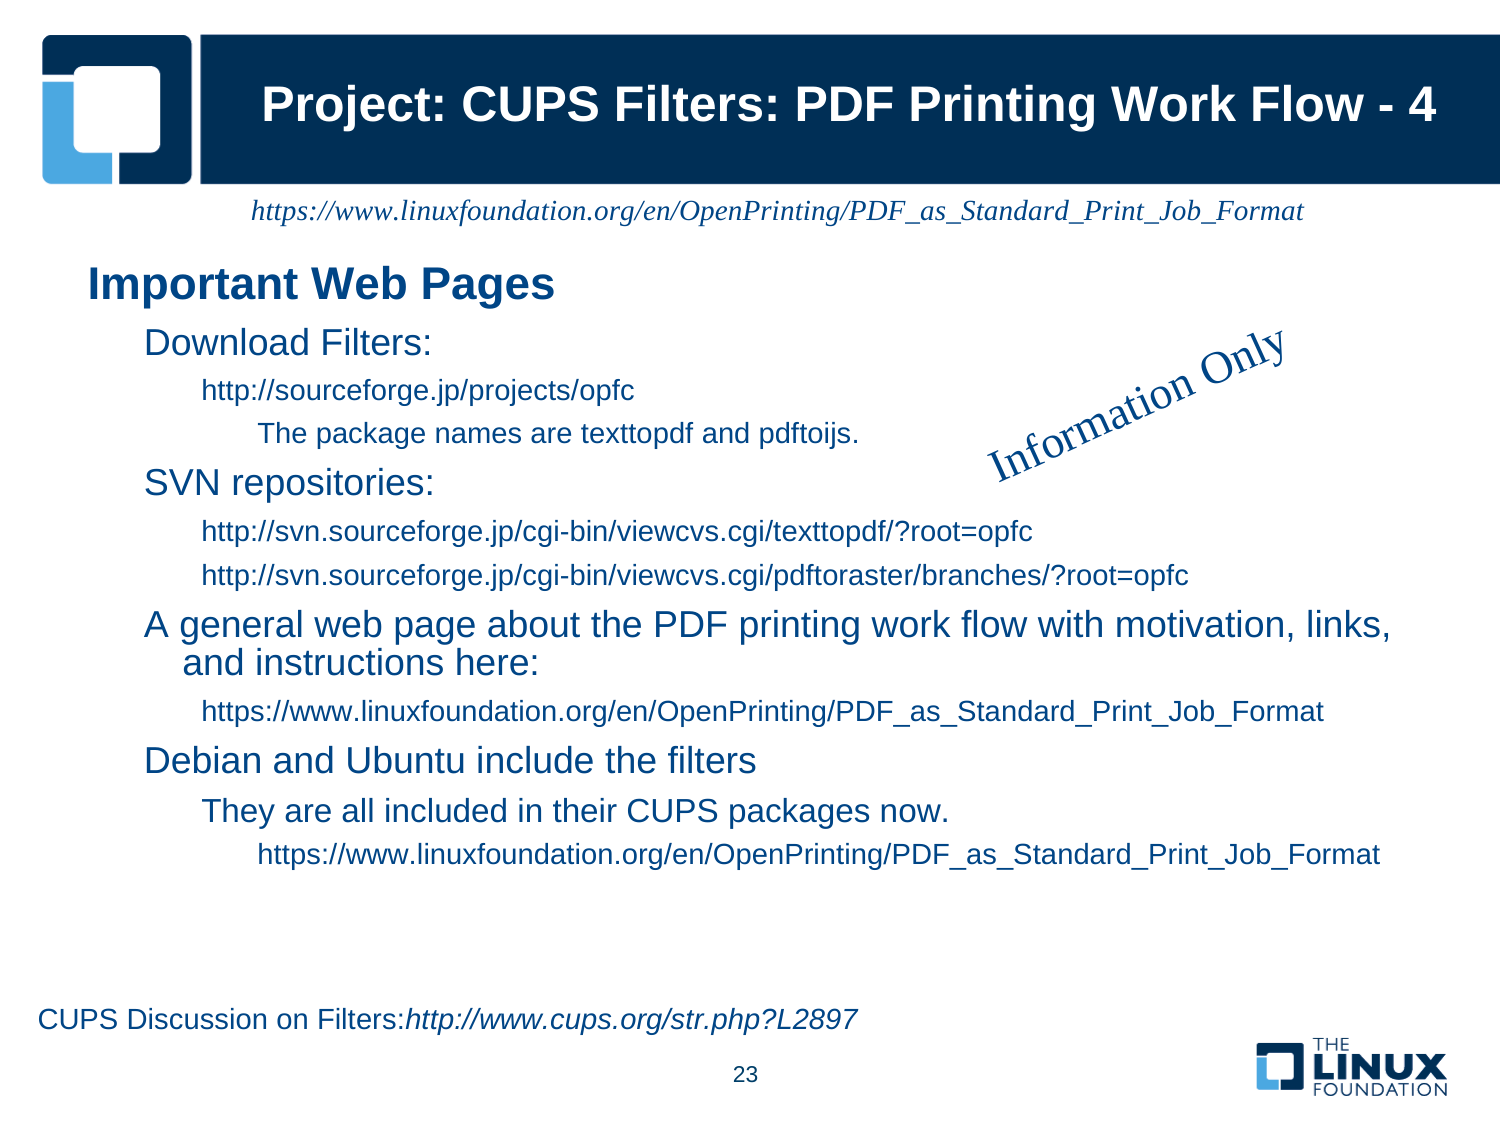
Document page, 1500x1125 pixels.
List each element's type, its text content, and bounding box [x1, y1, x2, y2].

picture [0, 235, 1500, 1125]
picture [0, 0, 1500, 187]
text_box CUPS Discussion on Filters:http://www.cups.org/str.php?L2897 [37, 1005, 1201, 1058]
title Project: CUPS Filters: PDF Printing Work Flow - 4 [249, 44, 1438, 168]
text_box https://www.linuxfoundation.org/en/OpenPrinting/PDF_as_Standard_Print_Job_Format [0, 187, 1500, 235]
text_box Information Only [965, 299, 1313, 506]
list Important Web Pages Download Filters: http://sourceforge.jp/projects/opfc The package names are texttopdf and pdftoijs. SVN repositories: http://svn.sourceforge.jp/cgi-bin/viewcvs.cgi/texttopdf/?root=opfc http://svn.sourceforge.jp/cgi-bin/viewcvs.cgi/pdftoraster/branches/?root=opfc A general web page about the PDF printing work flow with motivation, links, and instructions here: https://www.linuxfoundation.org/en/OpenPrinting/PDF_as_Standard_Print_Job_Format Debian and Ubuntu include the filters They are all included in their CUPS packages now. https://www.linuxfoundation.org/en/OpenPrinting/PDF_as_Standard_Print_Job_Format [87, 262, 1450, 1011]
